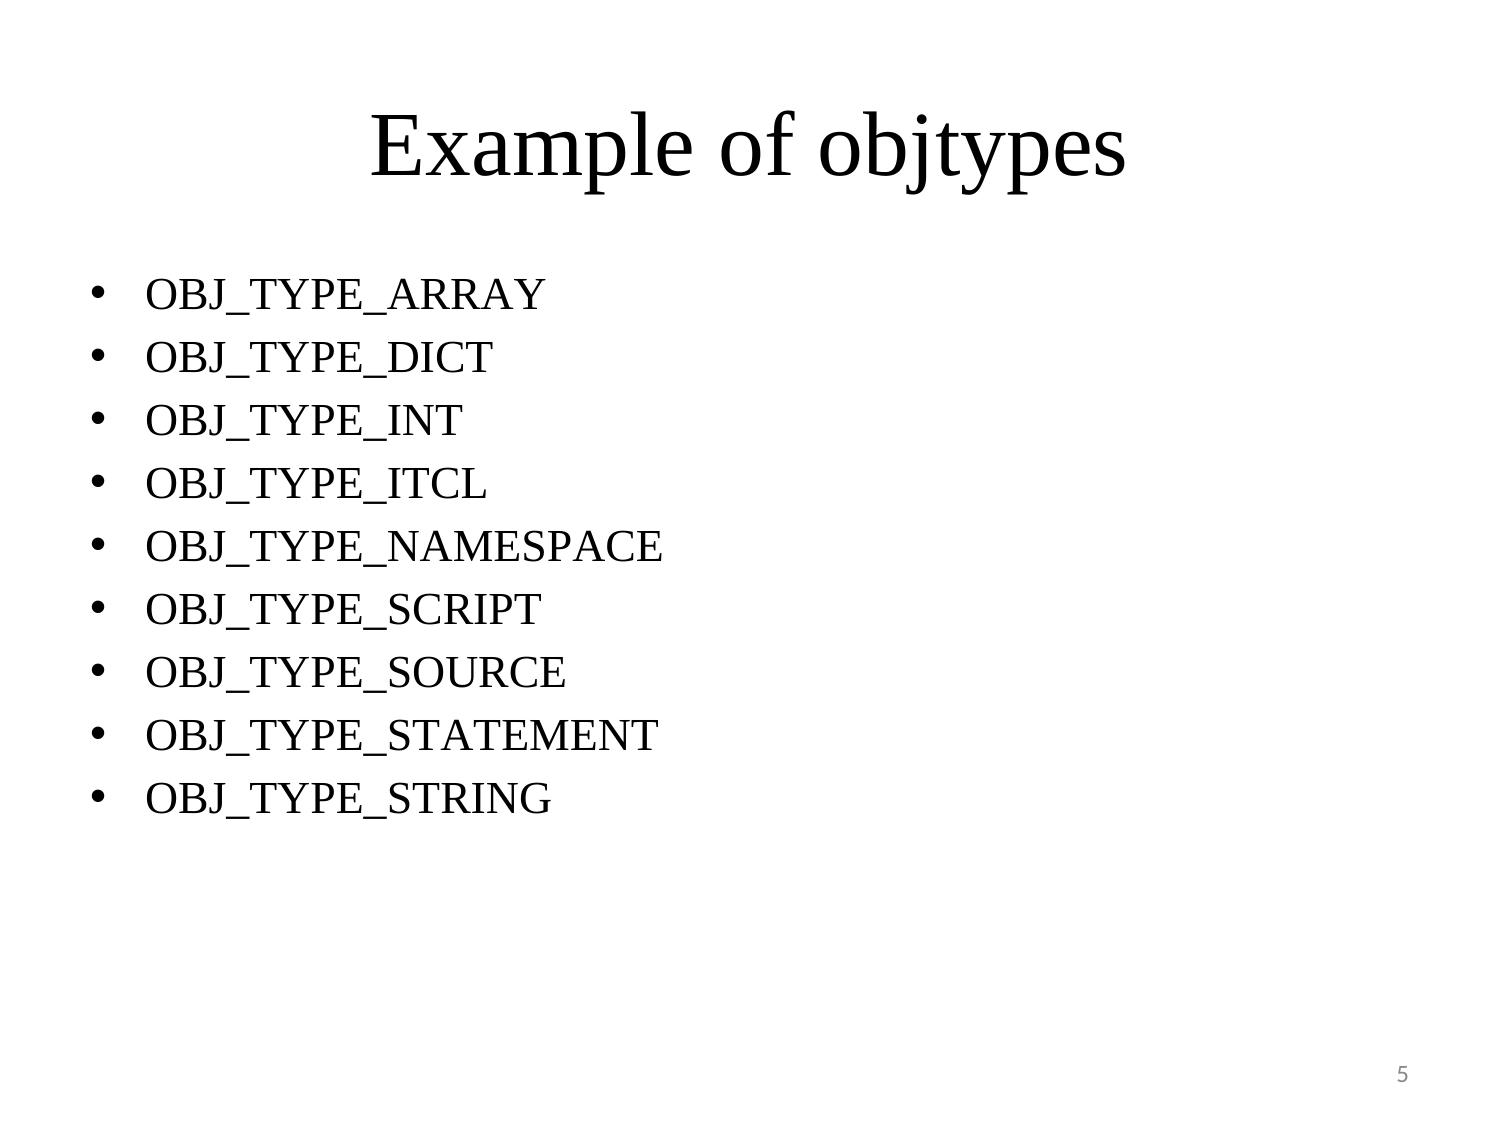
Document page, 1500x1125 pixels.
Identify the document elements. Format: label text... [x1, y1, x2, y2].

text_box OBJ_TYPE_ARRAY OBJ_TYPE_DICT OBJ_TYPE_INT OBJ_TYPE_ITCL OBJ_TYPE_NAMESPACE OBJ_TYPE_SCRIPT OBJ_TYPE_SOURCE OBJ_TYPE_STATEMENT OBJ_TYPE_STRING [75, 262, 1426, 1101]
text_box Example of objtypes‏ [75, 45, 1426, 233]
